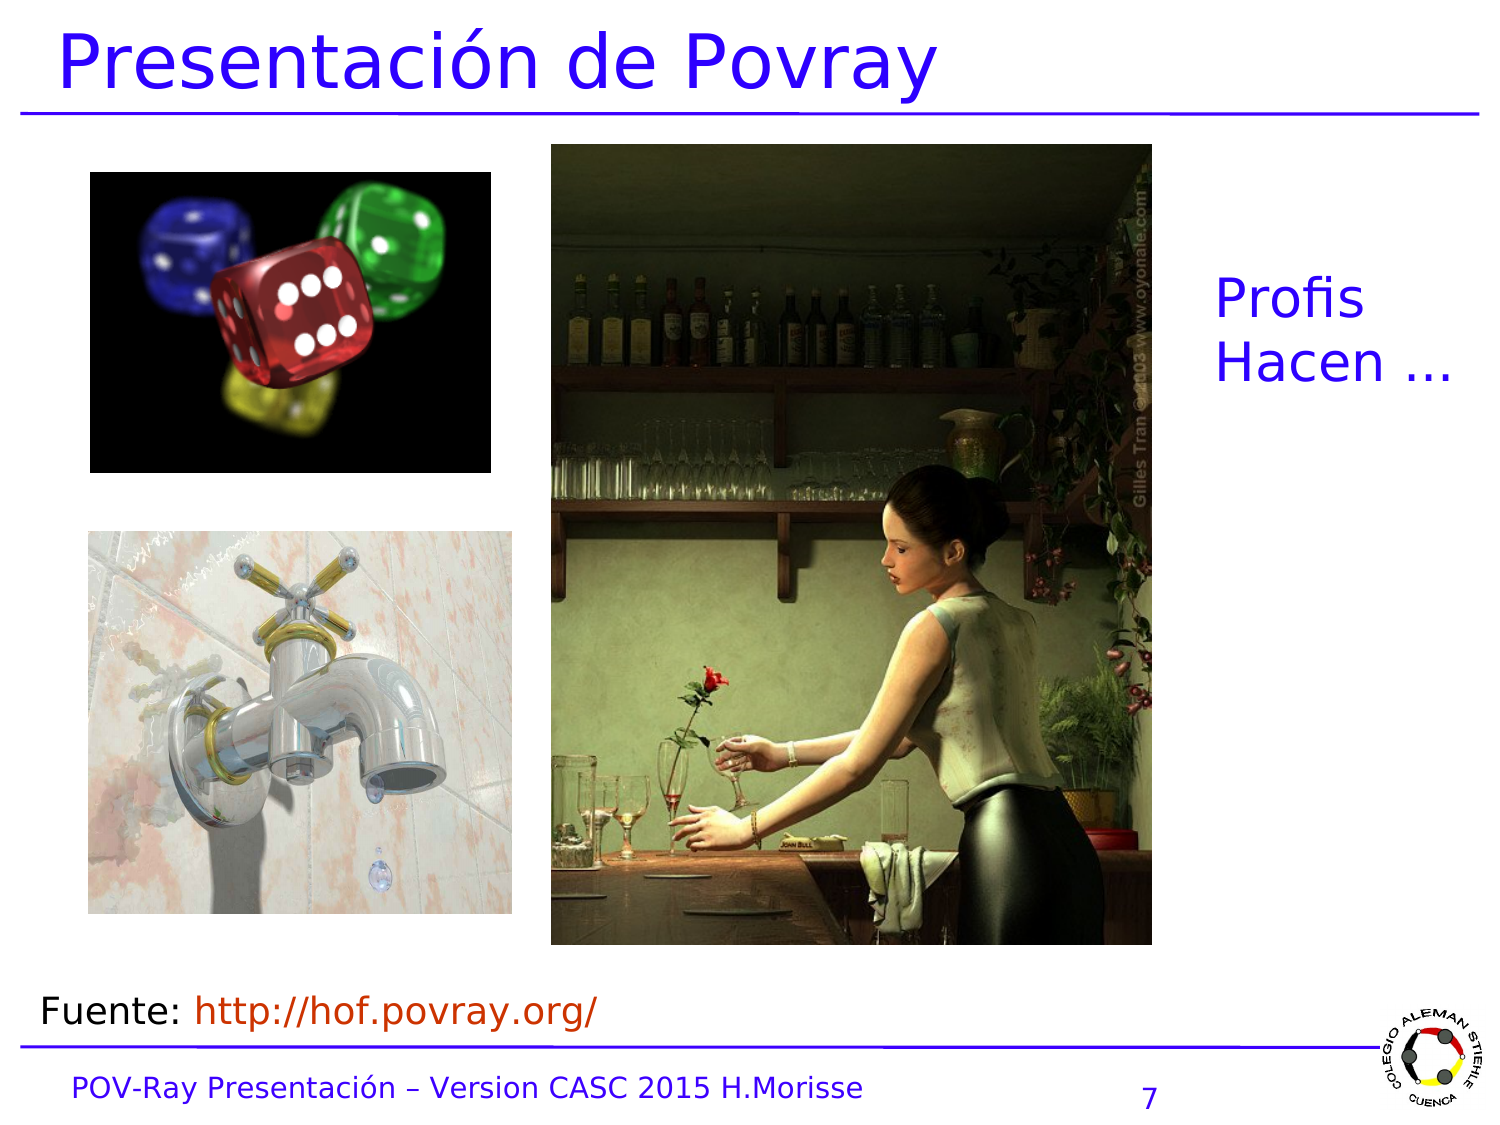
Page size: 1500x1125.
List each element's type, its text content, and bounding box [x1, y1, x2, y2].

picture [88, 531, 512, 914]
title Presentación de Povray [29, 11, 1300, 114]
text_box Fuente: http://hof.povray.org/ [24, 981, 616, 1041]
picture [90, 172, 491, 473]
text_box Profis Hacen ... [1210, 267, 1500, 395]
picture [1380, 1004, 1486, 1110]
picture [551, 144, 1152, 945]
